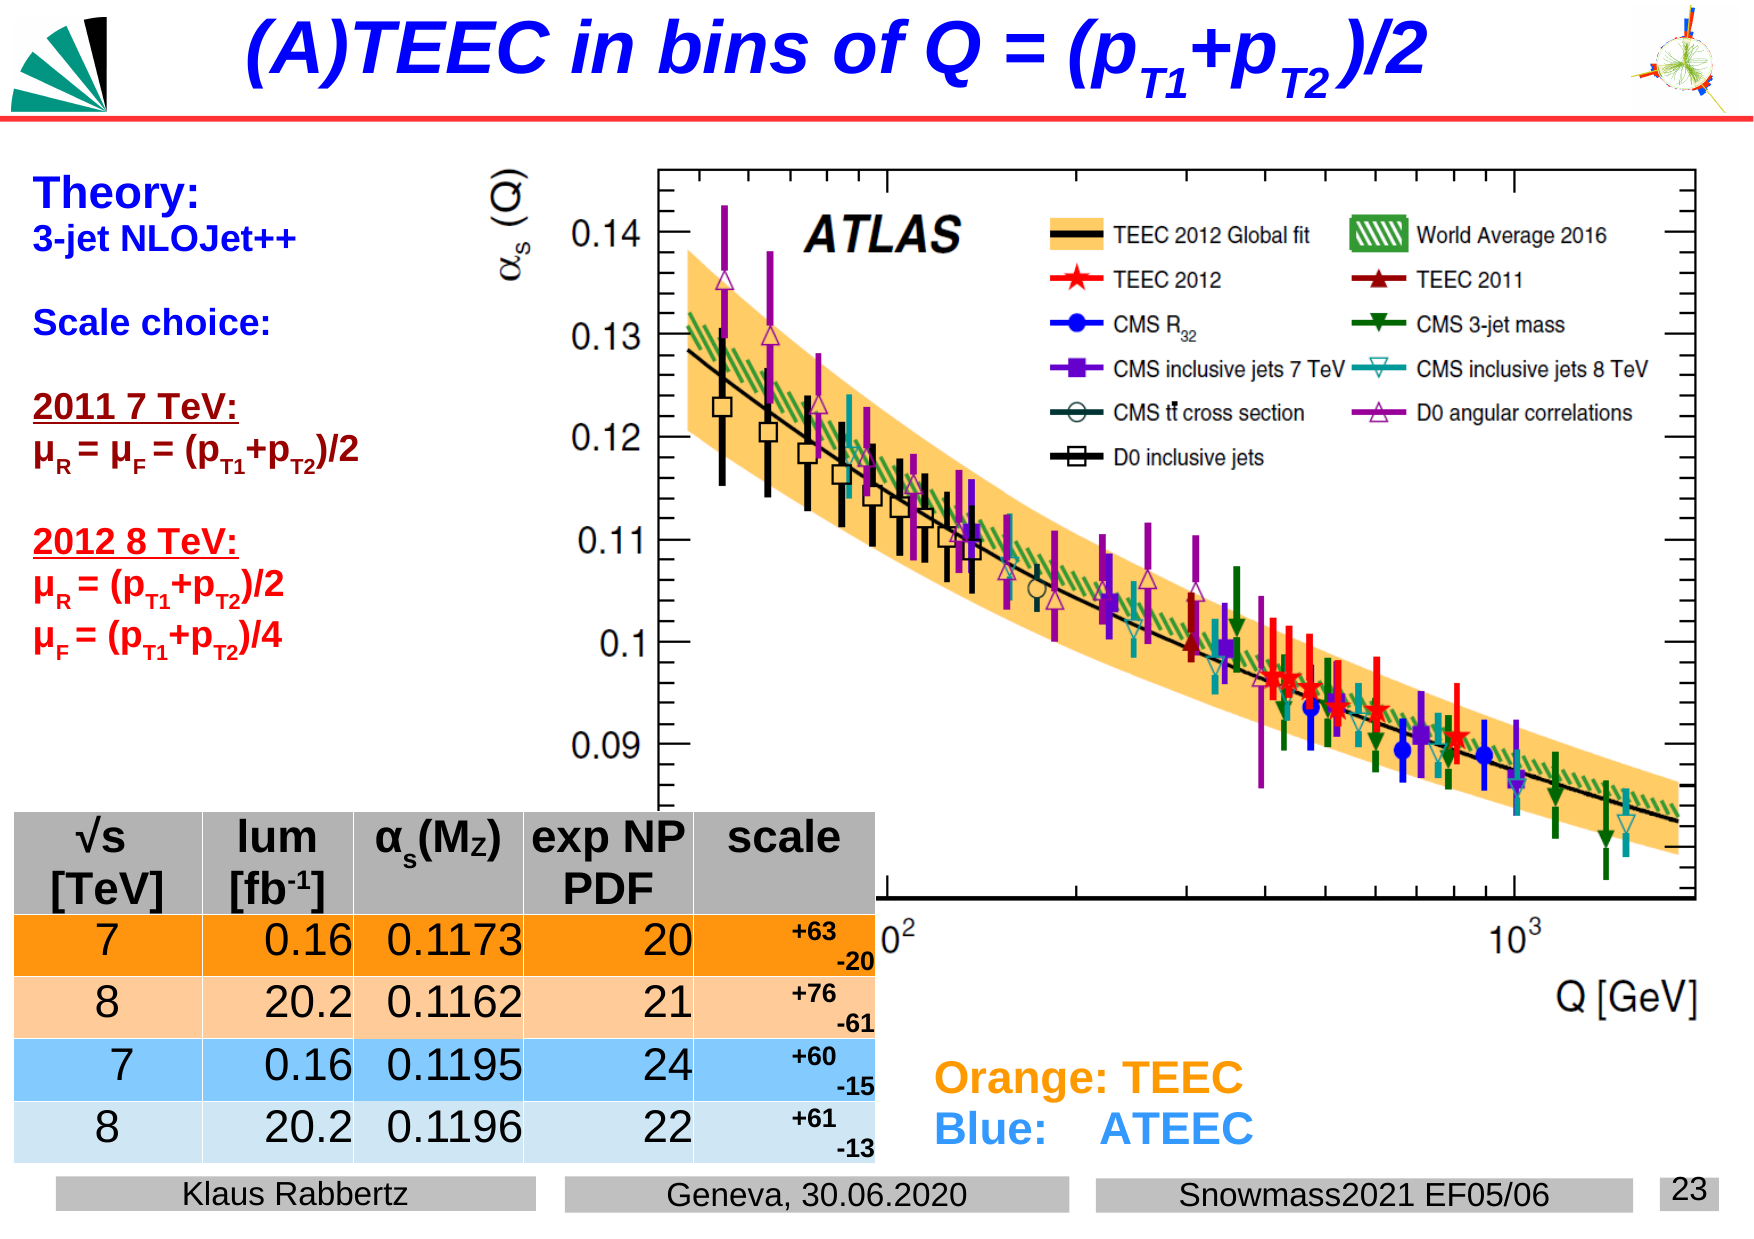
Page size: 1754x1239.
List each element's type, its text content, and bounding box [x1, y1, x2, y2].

table_cell 0.1196 [354, 1101, 523, 1163]
table_cell 8 [14, 977, 202, 1038]
table_header √s [TeV] [14, 812, 202, 914]
table_header scale [694, 812, 875, 914]
table_cell 20 [524, 915, 693, 976]
table_cell +63-20 [694, 915, 875, 976]
table_cell 7 [14, 915, 202, 976]
table_cell 20.2 [203, 1102, 353, 1163]
table_header αs(MZ) [354, 812, 523, 914]
table_cell 8 [14, 1102, 202, 1163]
table_cell 21 [524, 977, 693, 1038]
table_cell 0.16 [203, 1039, 353, 1101]
table_cell +60-15 [694, 1039, 875, 1101]
table_cell 20.2 [203, 977, 353, 1038]
table_cell 7 [14, 1039, 202, 1101]
table_header lum [fb-1] [203, 812, 353, 914]
table_cell 0.1162 [354, 977, 523, 1039]
text_box Theory: 3-jet NLOJet++ Scale choice: 2011 7 TeV: μR = μF = (pT1+pT2)/2 2012 8 TeV: μR = (pT1+pT2)/2 μF = (pT1+pT2)/4 [20, 160, 372, 671]
table_cell 22 [524, 1102, 693, 1163]
table_cell 0.1173 [354, 915, 523, 976]
table_cell 0.16 [203, 915, 353, 976]
table_cell 0.1195 [354, 1039, 523, 1101]
picture [481, 155, 1708, 1029]
table_header exp NP PDF [524, 812, 693, 914]
table_cell +76-61 [694, 977, 875, 1038]
table_cell +61-13 [694, 1102, 875, 1163]
table_cell 24 [524, 1039, 693, 1101]
picture [11, 17, 107, 113]
text_box Orange: TEEC Blue: ATEEC [921, 1046, 1273, 1161]
picture [1631, 5, 1739, 113]
title (A)TEEC in bins of Q = (pT1+pT2 )/2 [129, 0, 1545, 114]
